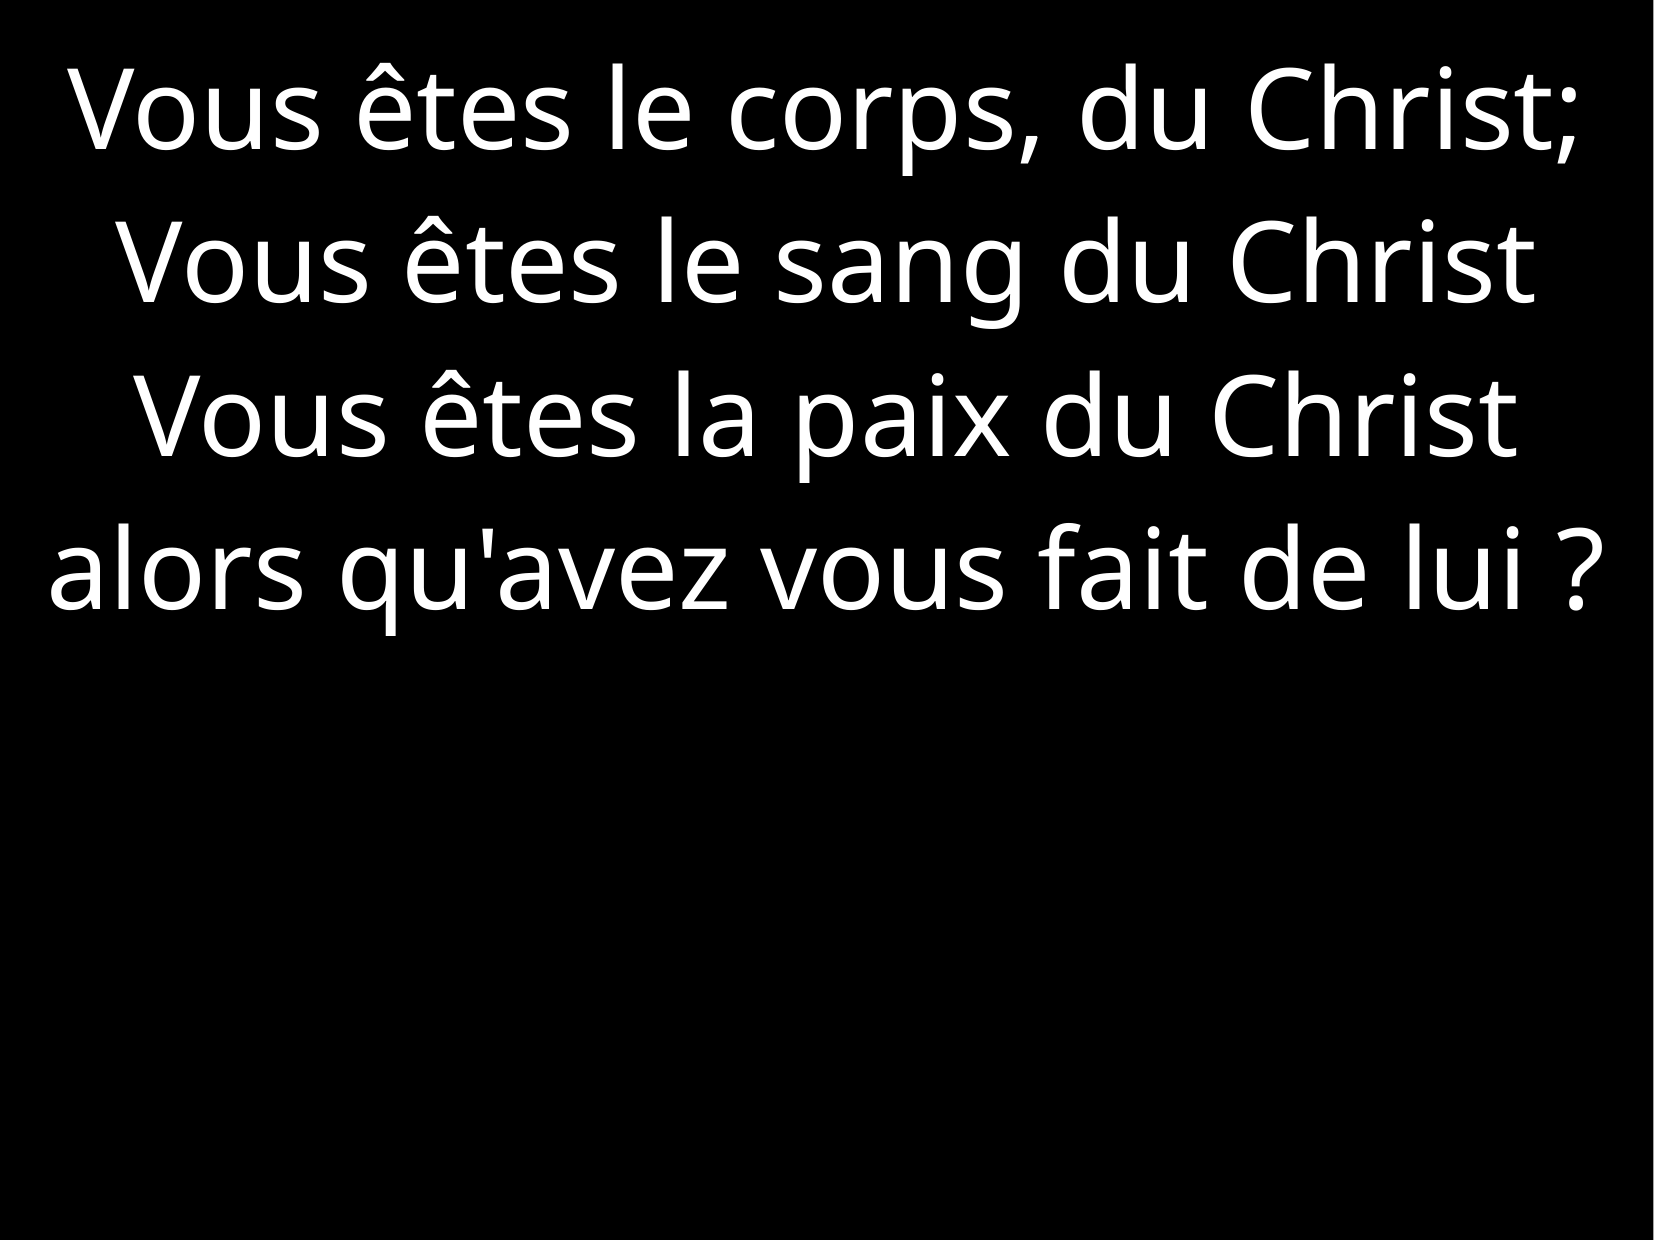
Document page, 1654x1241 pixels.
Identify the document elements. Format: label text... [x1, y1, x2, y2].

list Vous êtes le corps, du Christ; Vous êtes le sang du Christ Vous êtes la paix du Christ alors qu'avez vous fait de lui ? [29, 29, 1625, 1241]
